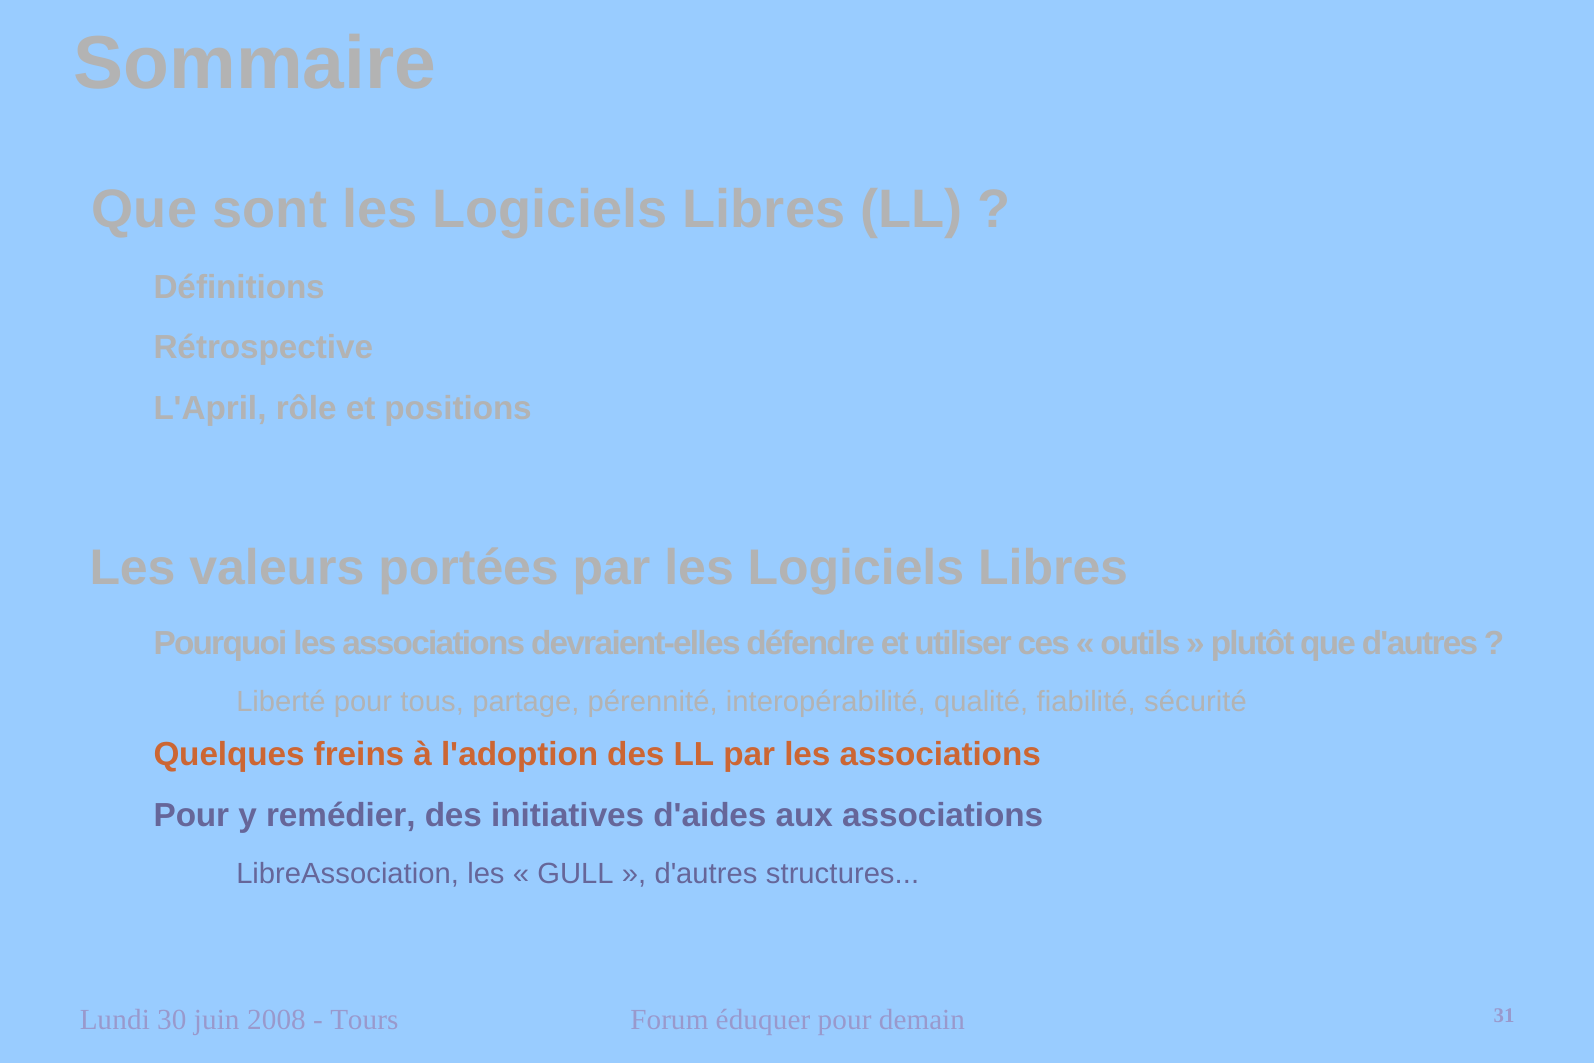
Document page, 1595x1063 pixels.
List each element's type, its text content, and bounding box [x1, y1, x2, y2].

list Que sont les Logiciels Libres (LL) ? Définitions Rétrospective L'April, rôle et positions Les valeurs portées par les Logiciels Libres Pourquoi les associations devraient-elles défendre et utiliser ces « outils » plutôt que d'autres ? Liberté pour tous, partage, pérennité, interopérabilité, qualité, fiabilité, sécurité Quelques freins à l'adoption des LL par les associations Pour y remédier, des initiatives d'aides aux associations LibreAssociation, les « GULL », d'autres structures... [59, 178, 1565, 890]
title Sommaire [74, 7, 1510, 119]
